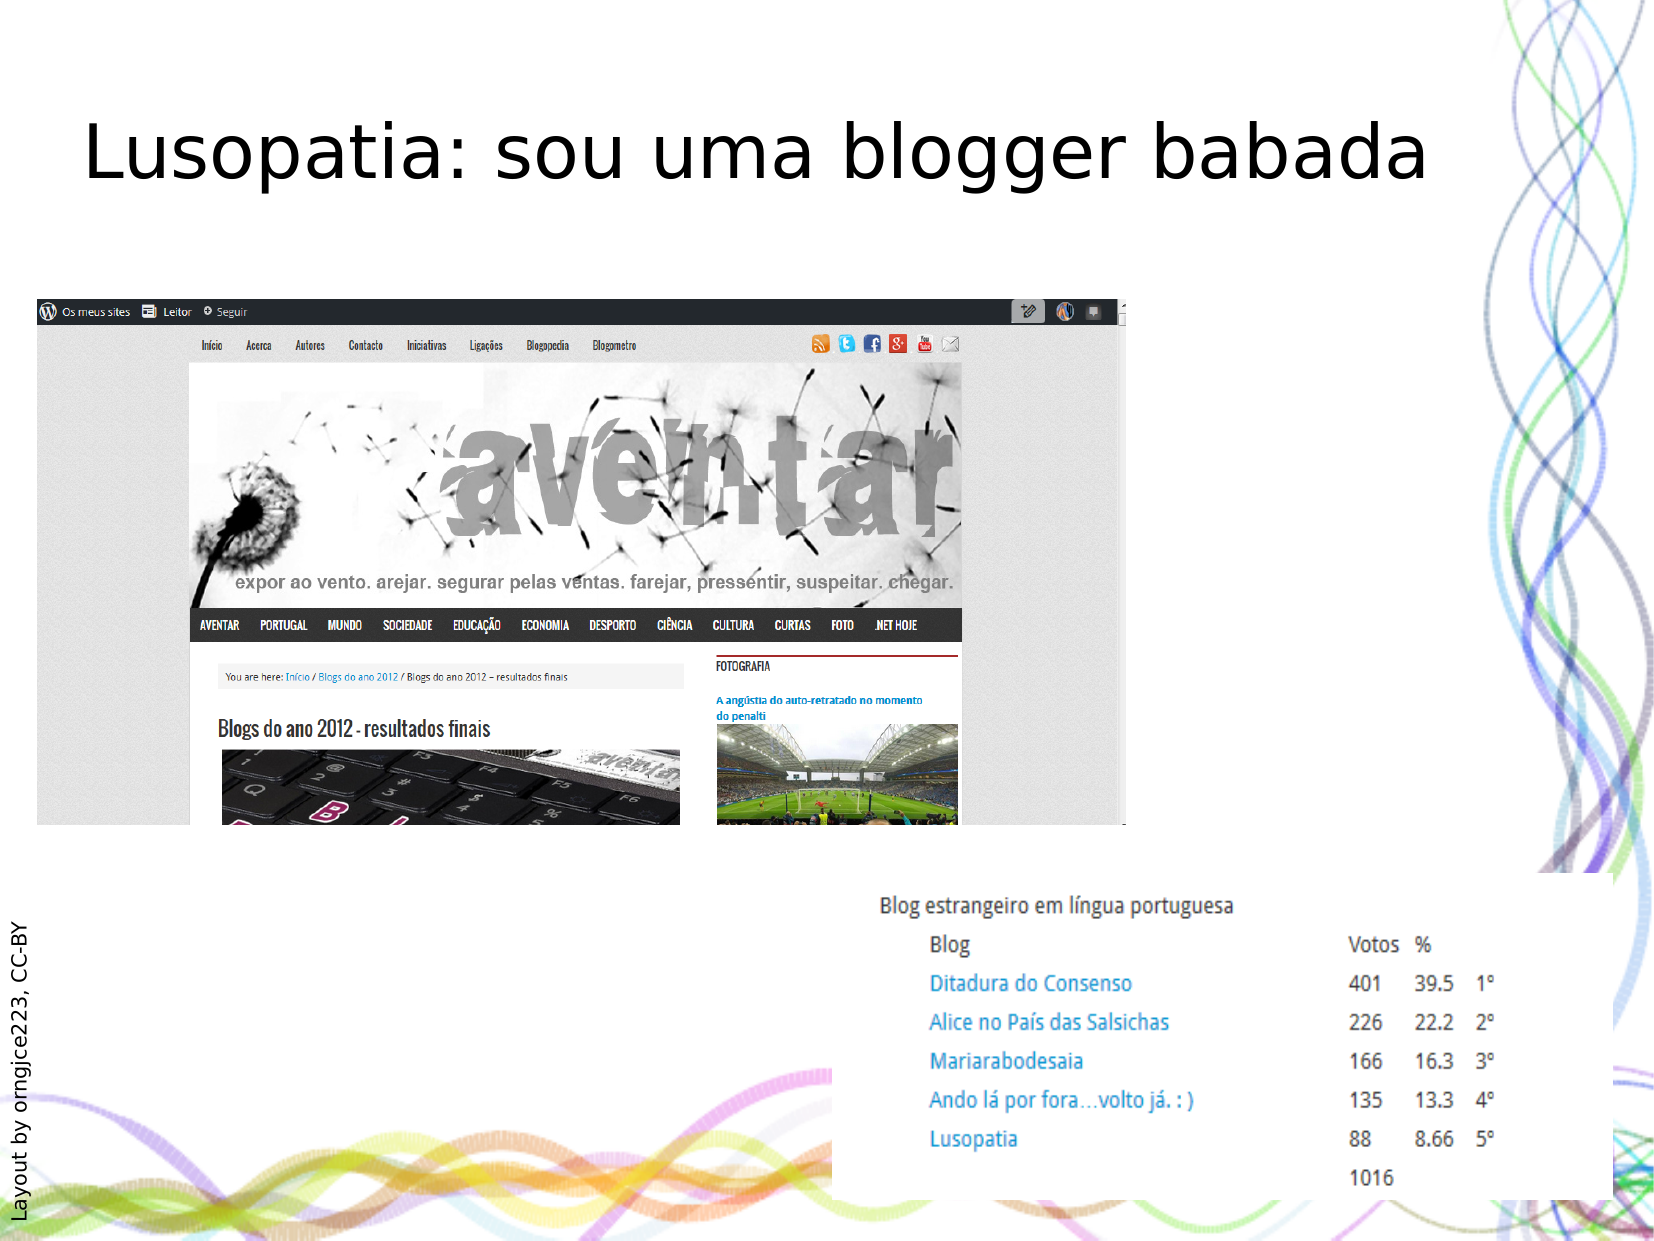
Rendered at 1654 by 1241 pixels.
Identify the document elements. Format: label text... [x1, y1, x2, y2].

picture [0, 0, 1654, 1241]
title Lusopatia: sou uma blogger babada [82, 49, 1571, 257]
